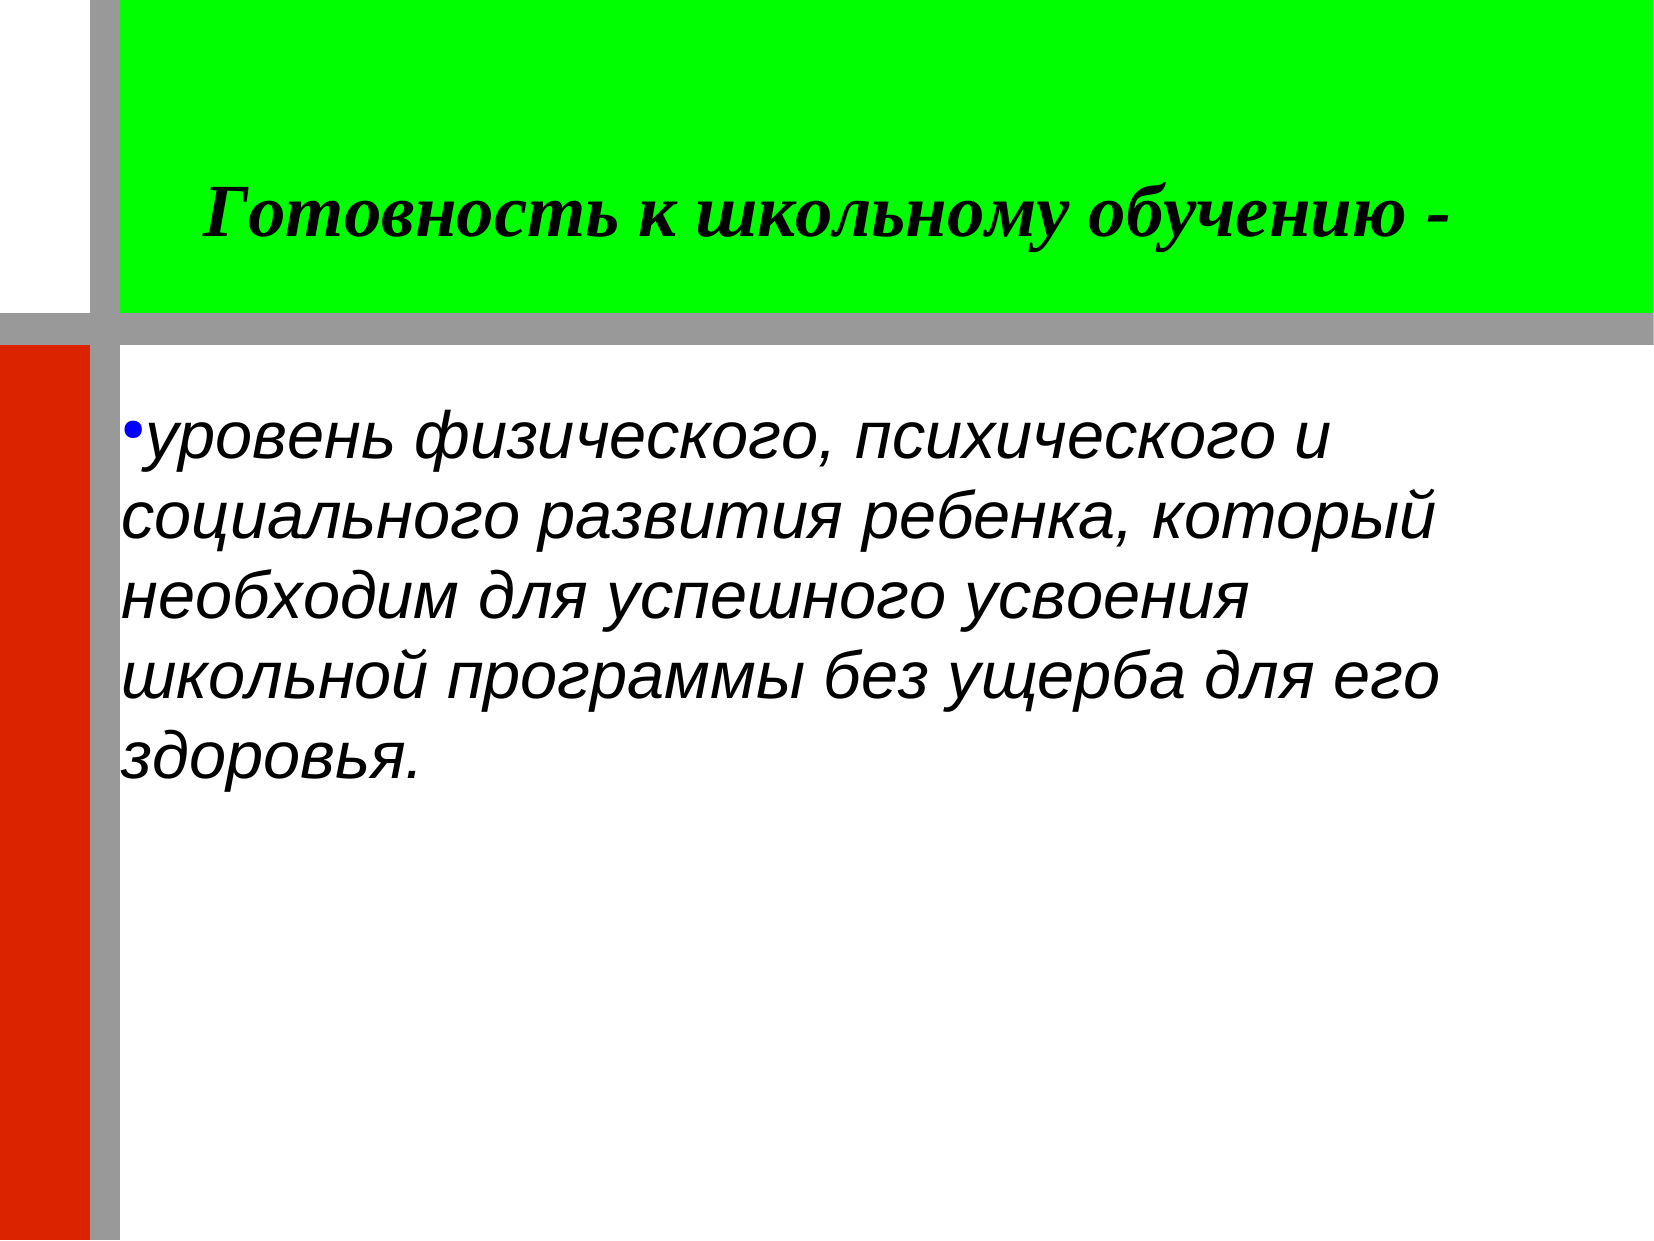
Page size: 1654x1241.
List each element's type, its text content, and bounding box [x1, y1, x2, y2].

list уровень физического, психического и социального развития ребенка, который необходим для успешного усвоения школьной программы без ущерба для его здоровья. [121, 391, 1534, 1127]
title Готовность к школьному обучению - [121, 102, 1534, 310]
